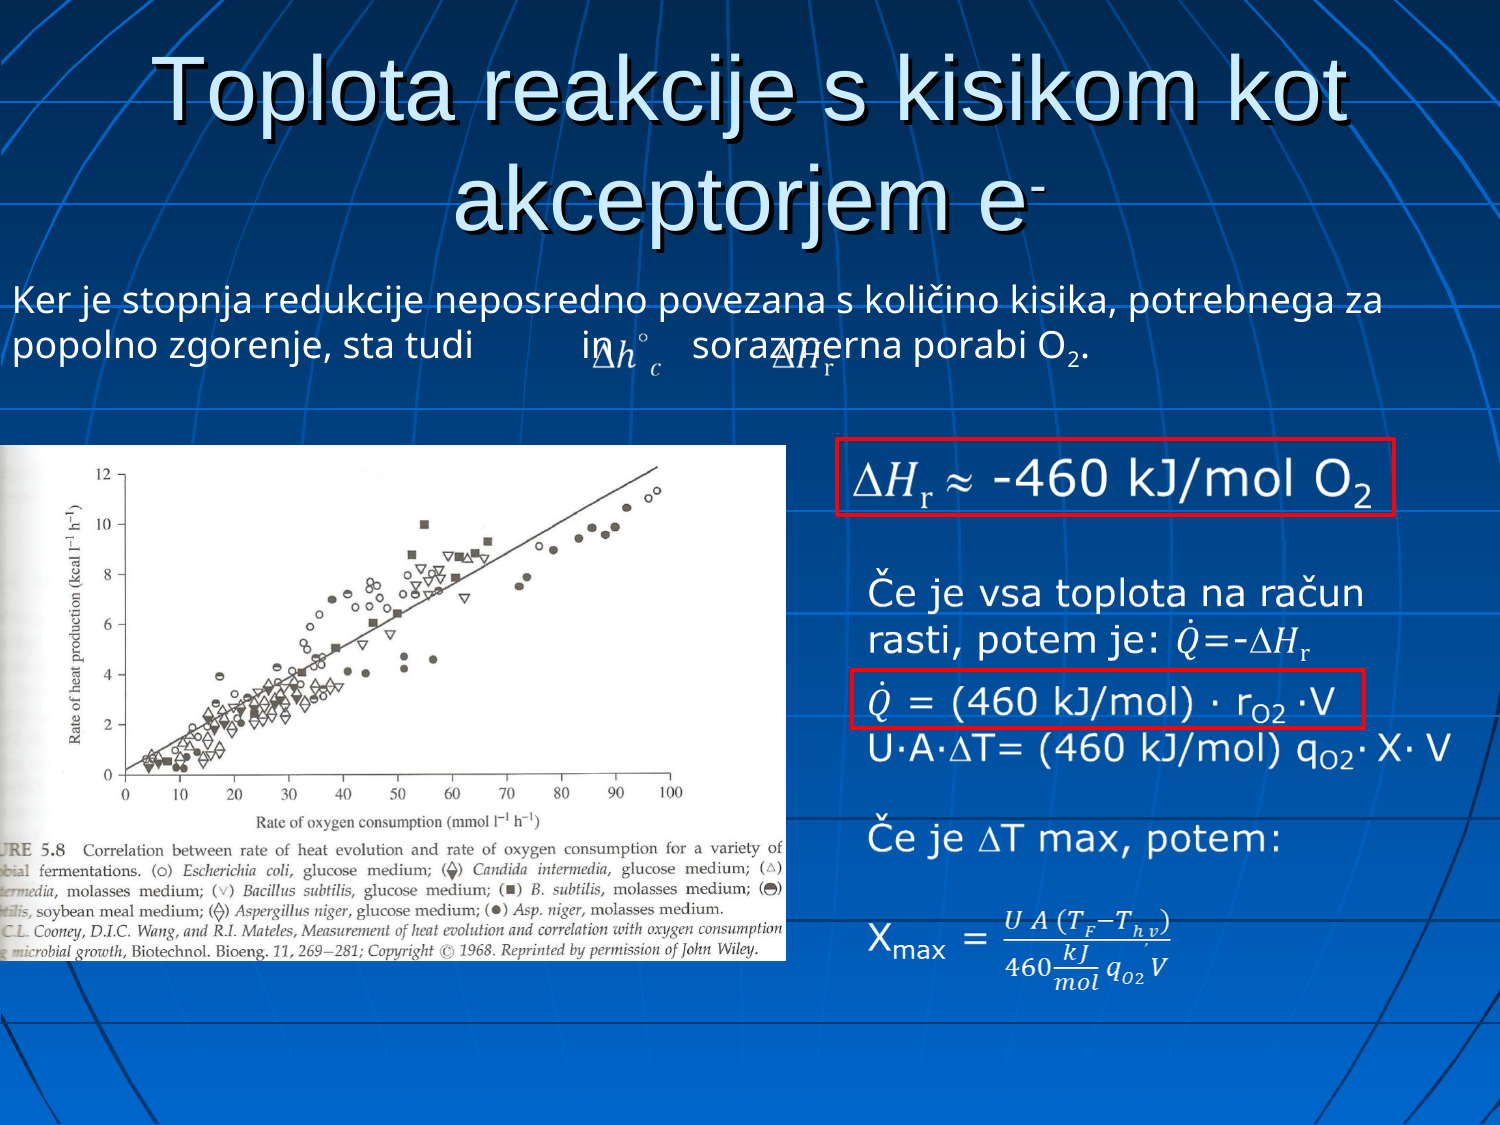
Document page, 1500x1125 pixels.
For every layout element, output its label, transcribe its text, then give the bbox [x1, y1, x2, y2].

picture [752, 323, 853, 384]
picture [572, 380, 681, 384]
picture [851, 562, 1472, 1002]
picture [854, 672, 1362, 726]
title Toplota reakcije s kisikom kot akceptorjem e- [75, 21, 1426, 257]
text_box Ker je stopnja redukcije neposredno povezana s količino kisika, potrebnega za popolno zgorenje, sta tudi in sorazmerna porabi O2. [0, 268, 1500, 380]
picture [835, 437, 1396, 517]
picture [0, 445, 786, 961]
